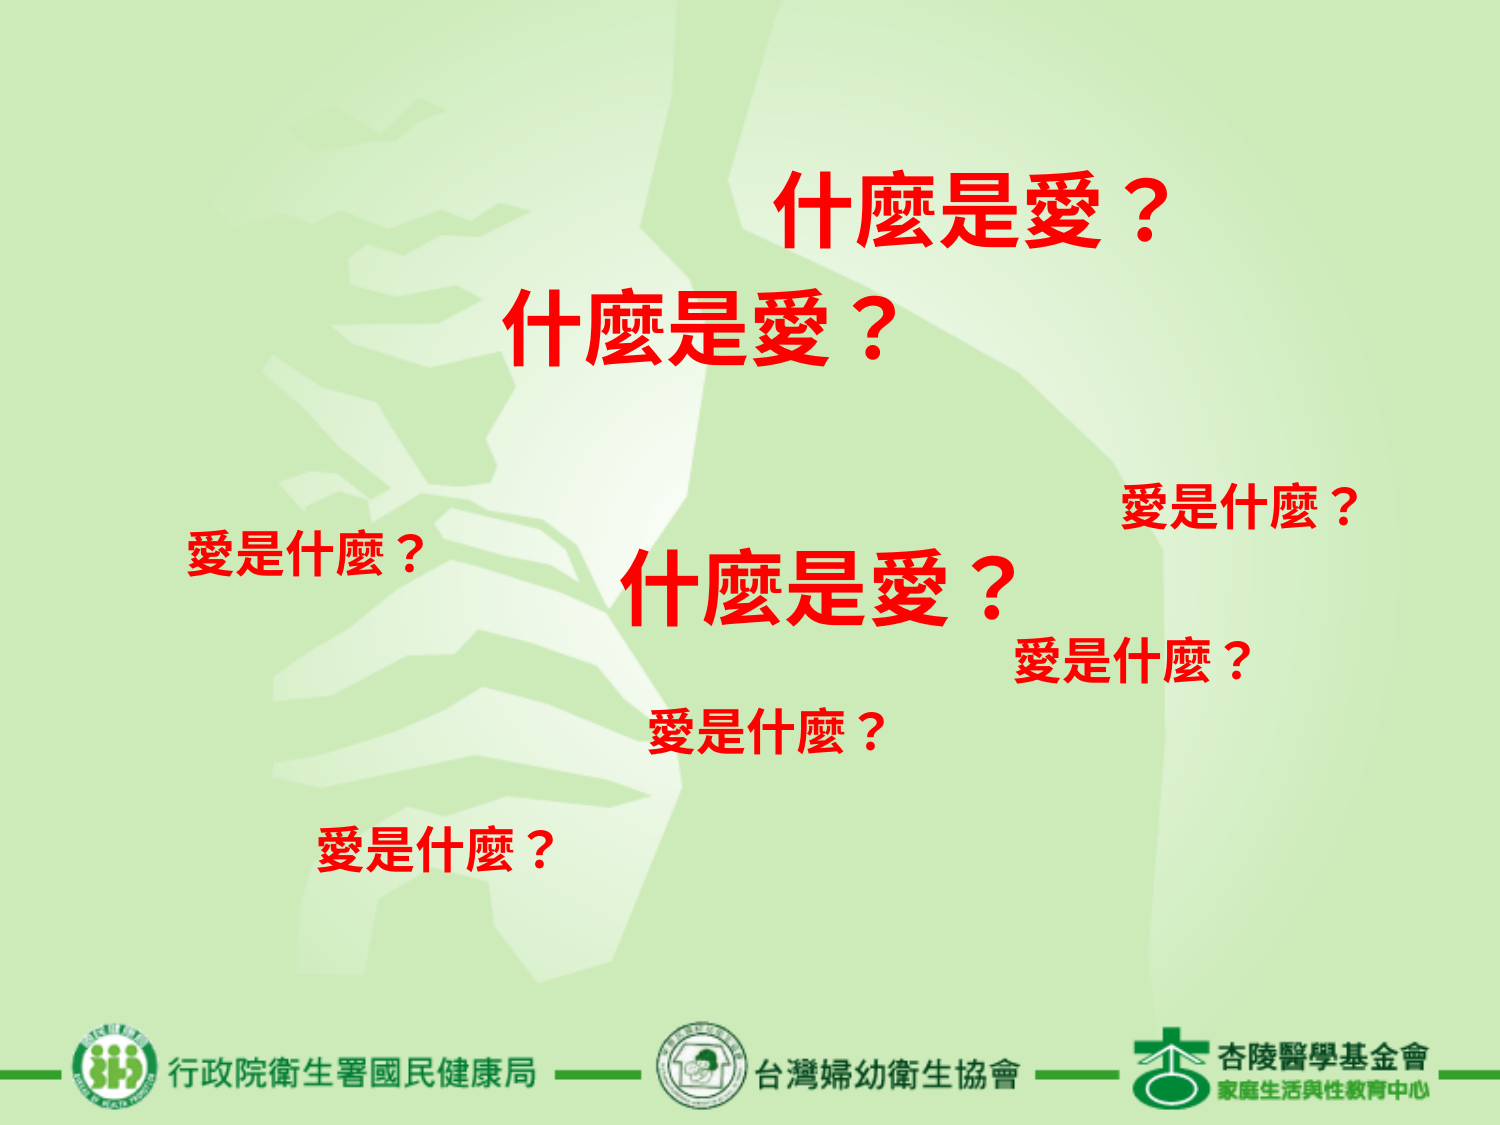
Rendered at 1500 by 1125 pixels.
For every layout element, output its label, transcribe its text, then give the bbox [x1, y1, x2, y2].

text_box 愛是什麼？ [171, 515, 467, 591]
text_box 什麼是愛？ [419, 527, 1234, 646]
title 什麼是愛？ [572, 148, 1388, 268]
text_box 什麼是愛？ [301, 267, 1116, 386]
text_box 愛是什麼？ [1104, 467, 1400, 544]
text_box 愛是什麼？ [998, 621, 1294, 698]
text_box 愛是什麼？ [301, 810, 597, 887]
text_box 愛是什麼？ [631, 692, 928, 768]
picture [0, 0, 1500, 1125]
